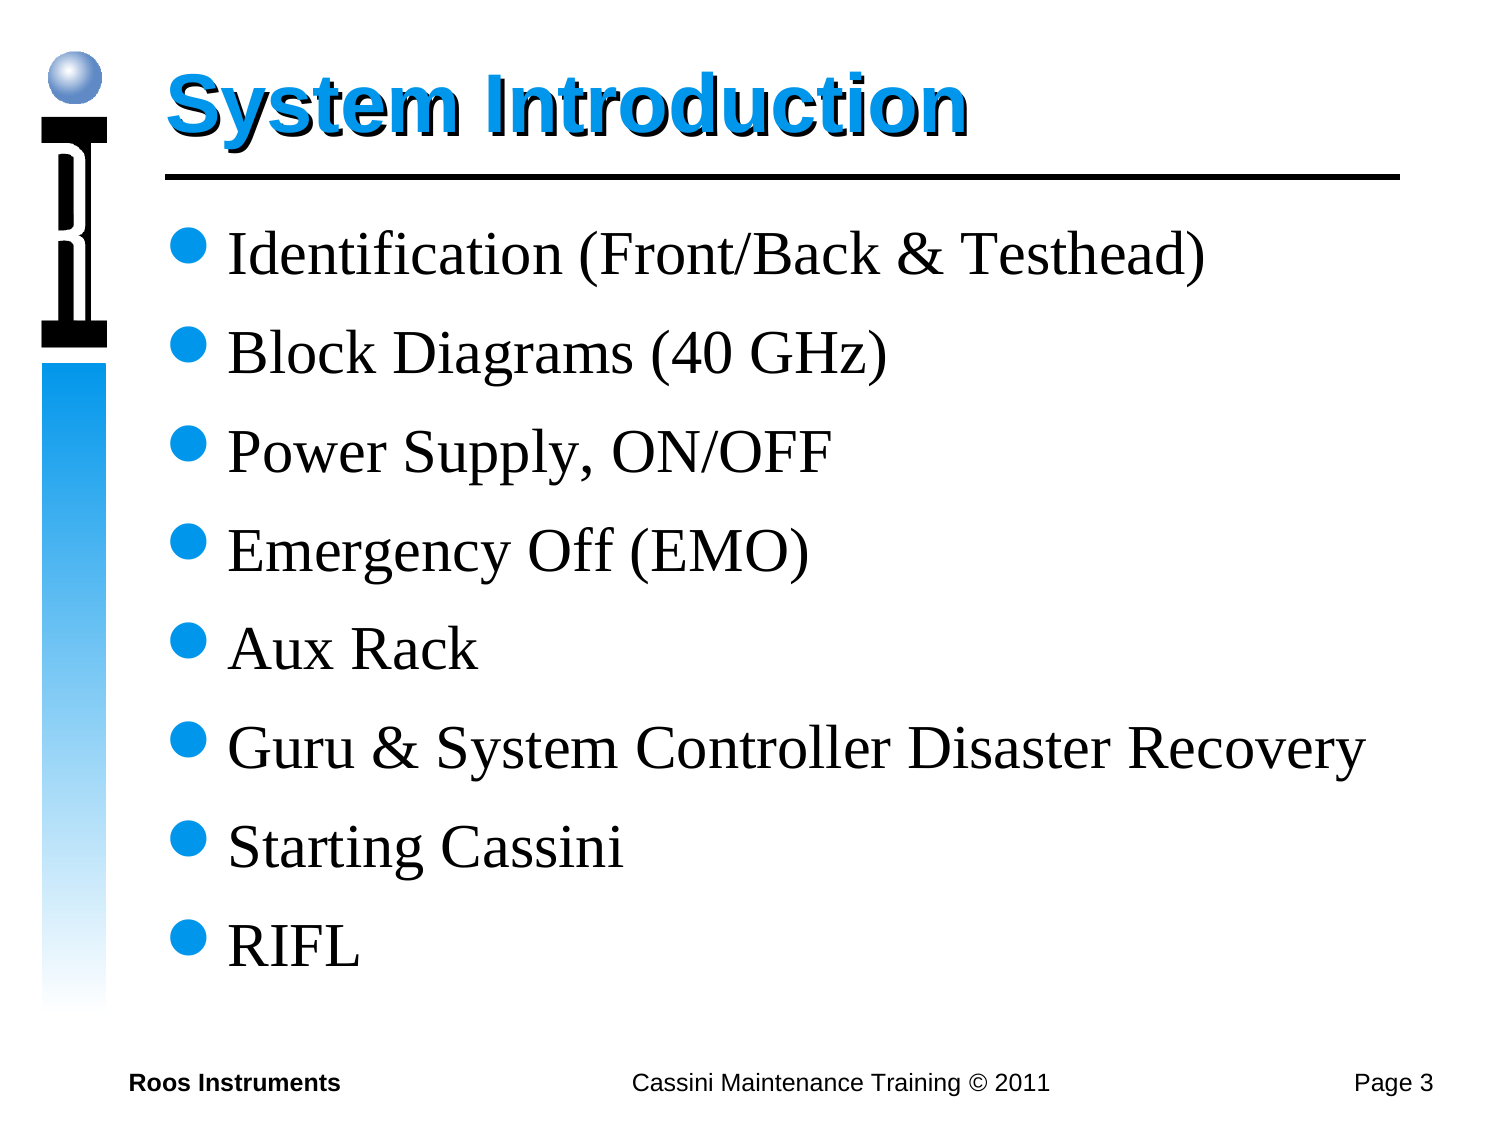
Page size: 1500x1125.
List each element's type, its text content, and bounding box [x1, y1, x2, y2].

list Identification (Front/Back & Testhead) Block Diagrams (40 GHz) Power Supply, ON/OFF Emergency Off (EMO) Aux Rack Guru & System Controller Disaster Recovery Starting Cassini RIFL [165, 218, 1408, 1012]
title System Introduction [165, 45, 1411, 150]
